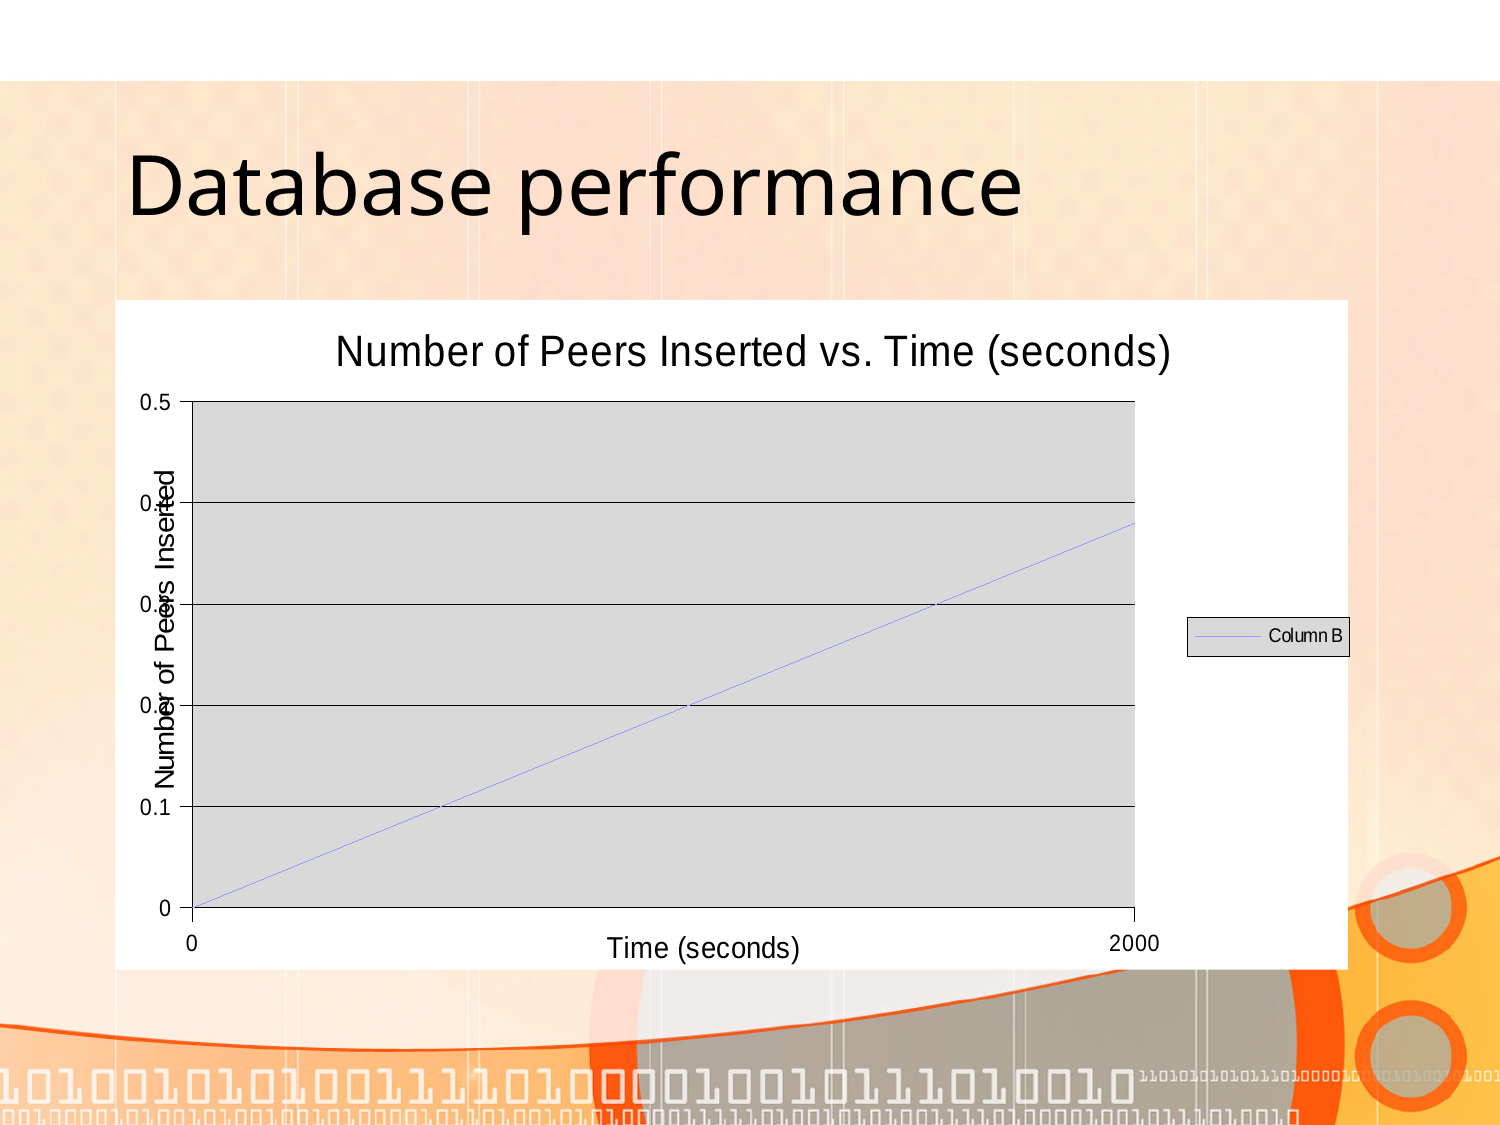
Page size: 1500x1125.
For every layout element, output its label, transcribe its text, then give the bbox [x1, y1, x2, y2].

chart [115, 299, 1351, 976]
picture [0, 0, 1500, 1125]
title Database performance [125, 75, 1388, 291]
